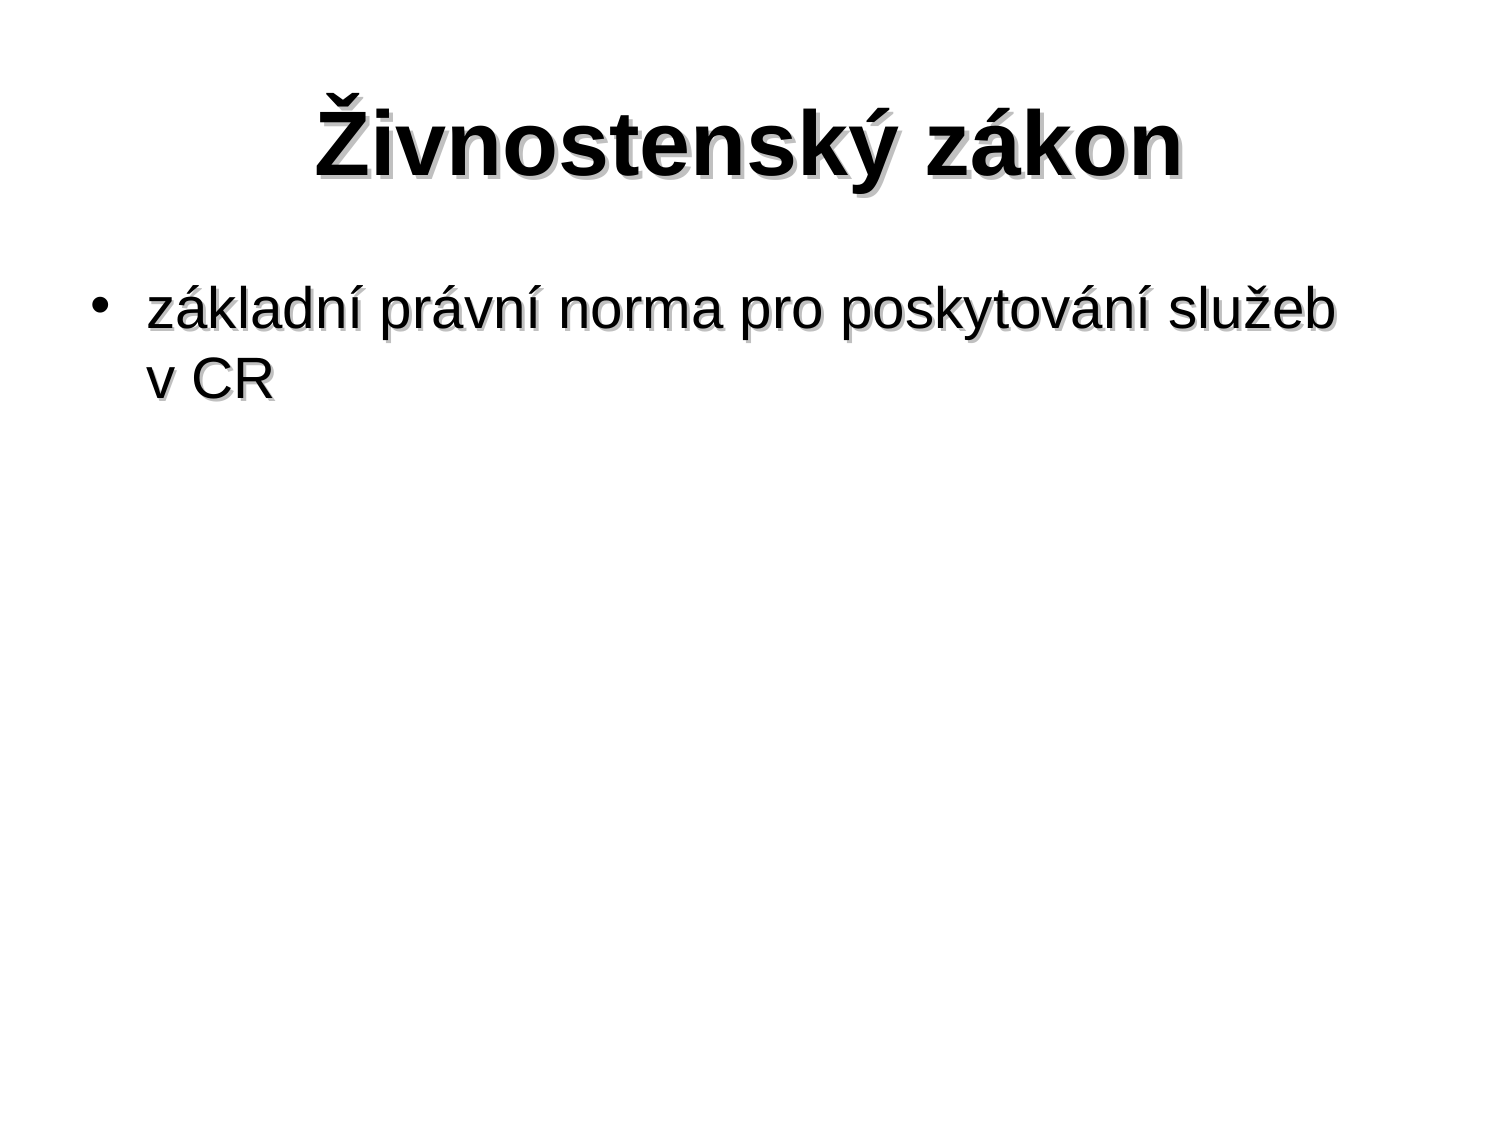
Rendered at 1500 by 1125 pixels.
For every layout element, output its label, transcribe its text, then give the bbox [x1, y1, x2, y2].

title Živnostenský zákon [75, 45, 1426, 233]
list základní právní norma pro poskytování služeb v CR [75, 262, 1426, 1006]
